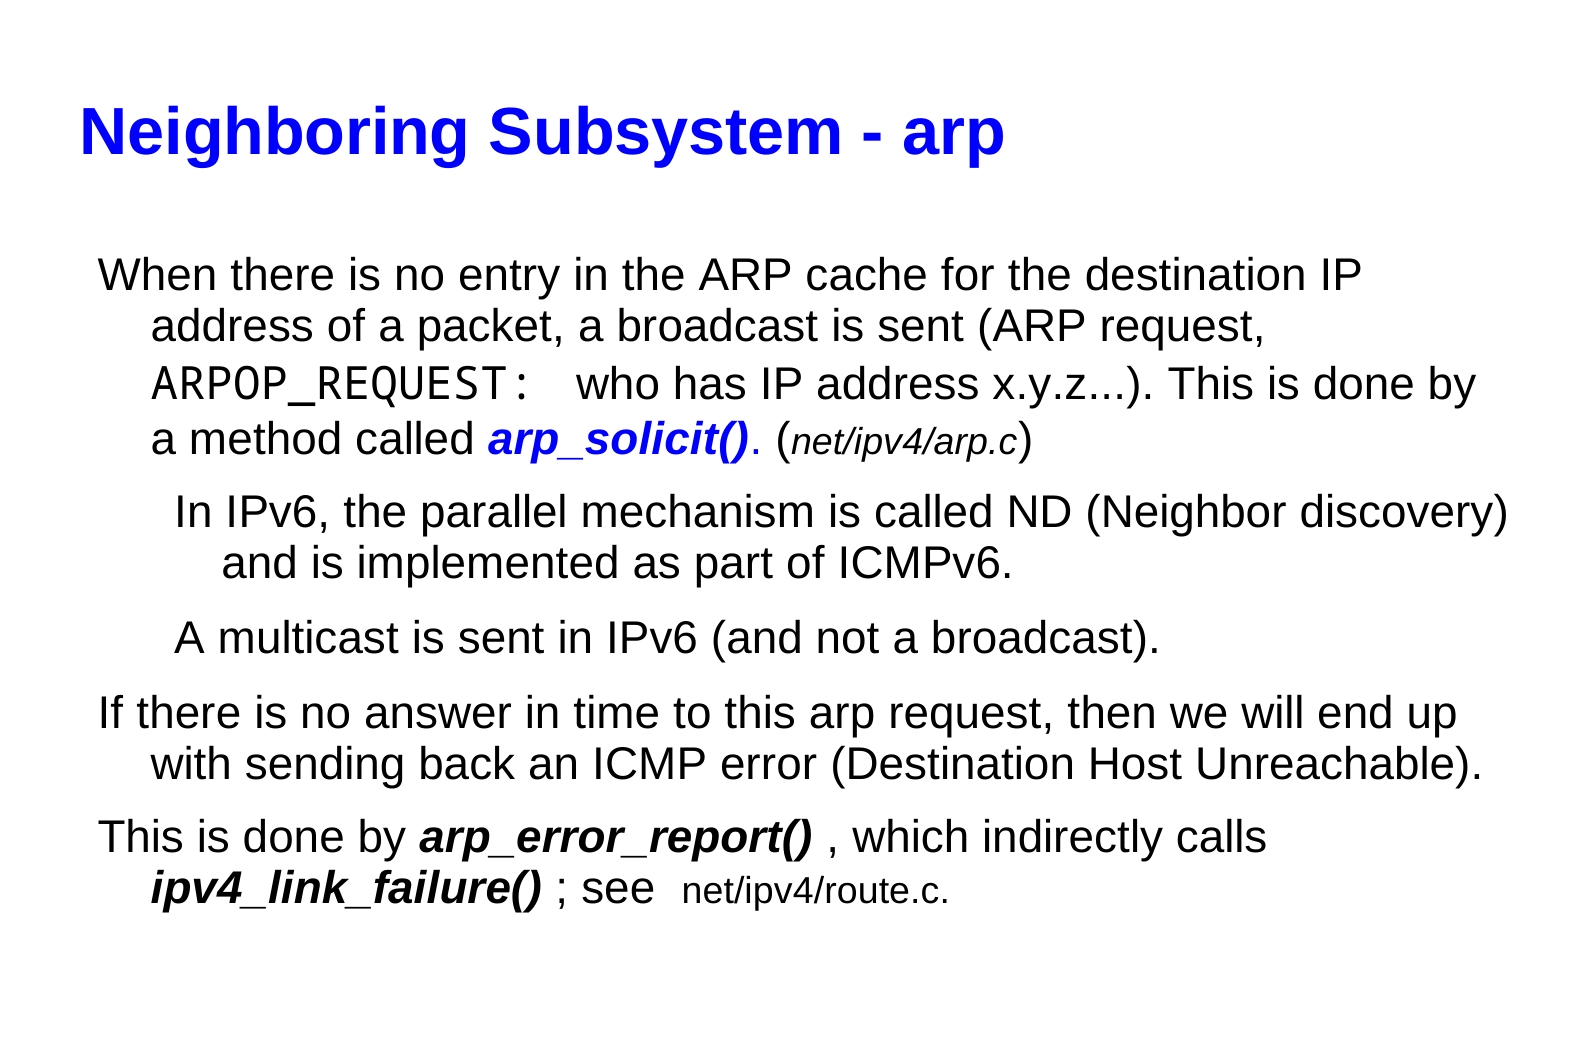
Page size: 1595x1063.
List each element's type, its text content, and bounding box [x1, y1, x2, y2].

list When there is no entry in the ARP cache for the destination IP address of a packet, a broadcast is sent (ARP request, ARPOP_REQUEST: who has IP address x.y.z...). This is done by a method called arp_solicit(). (net/ipv4/arp.c) In IPv6, the parallel mechanism is called ND (Neighbor discovery) and is implemented as part of ICMPv6. A multicast is sent in IPv6 (and not a broadcast). If there is no answer in time to this arp request, then we will end up with sending back an ICMP error (Destination Host Unreachable). This is done by arp_error_report() , which indirectly calls ipv4_link_failure() ; see net/ipv4/route.c. [79, 248, 1515, 971]
title Neighboring Subsystem - arp [79, 49, 1515, 213]
